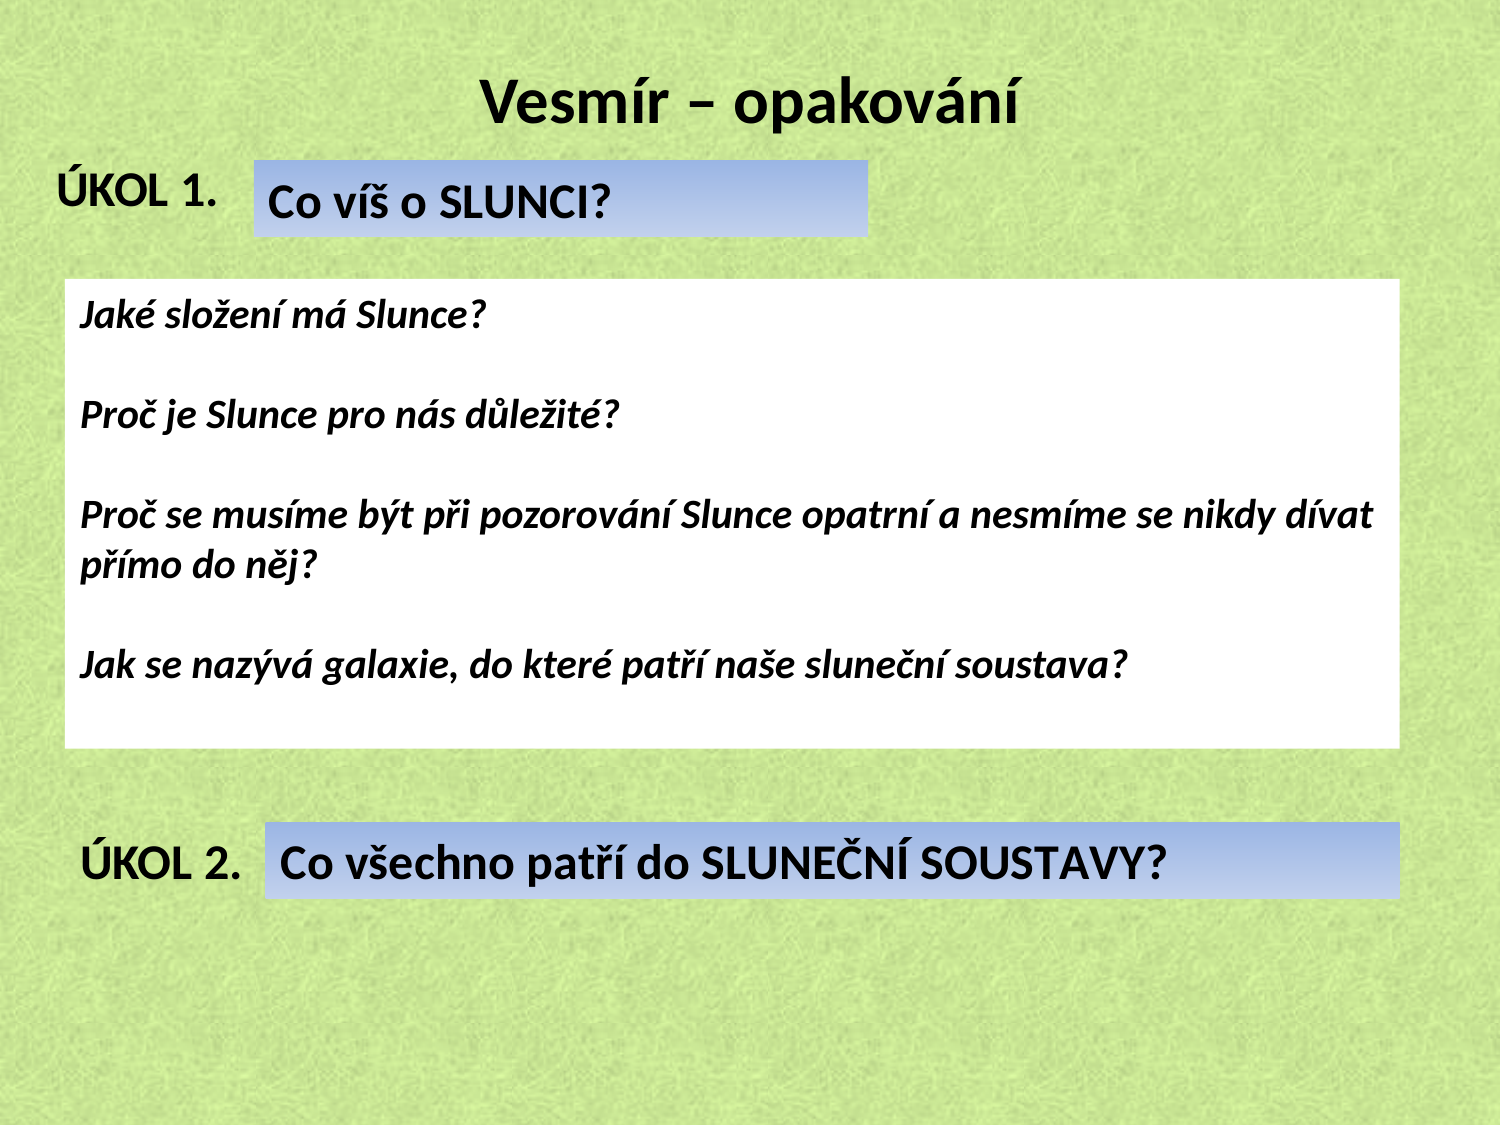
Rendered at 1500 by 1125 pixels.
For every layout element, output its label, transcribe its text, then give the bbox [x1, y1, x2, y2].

text_box Co všechno patří do SLUNEČNÍ SOUSTAVY? [265, 822, 1400, 899]
text_box Co víš o SLUNCI? [253, 160, 869, 237]
text_box ÚKOL 2. [64, 822, 265, 899]
title Vesmír – opakování [75, 45, 1426, 150]
text_box Jaké složení má Slunce? Proč je Slunce pro nás důležité? Proč se musíme být při pozorování Slunce opatrní a nesmíme se nikdy dívat přímo do něj? Jak se nazývá galaxie, do které patří naše sluneční soustava? [64, 278, 1400, 749]
text_box ÚKOL 1. [41, 149, 243, 225]
